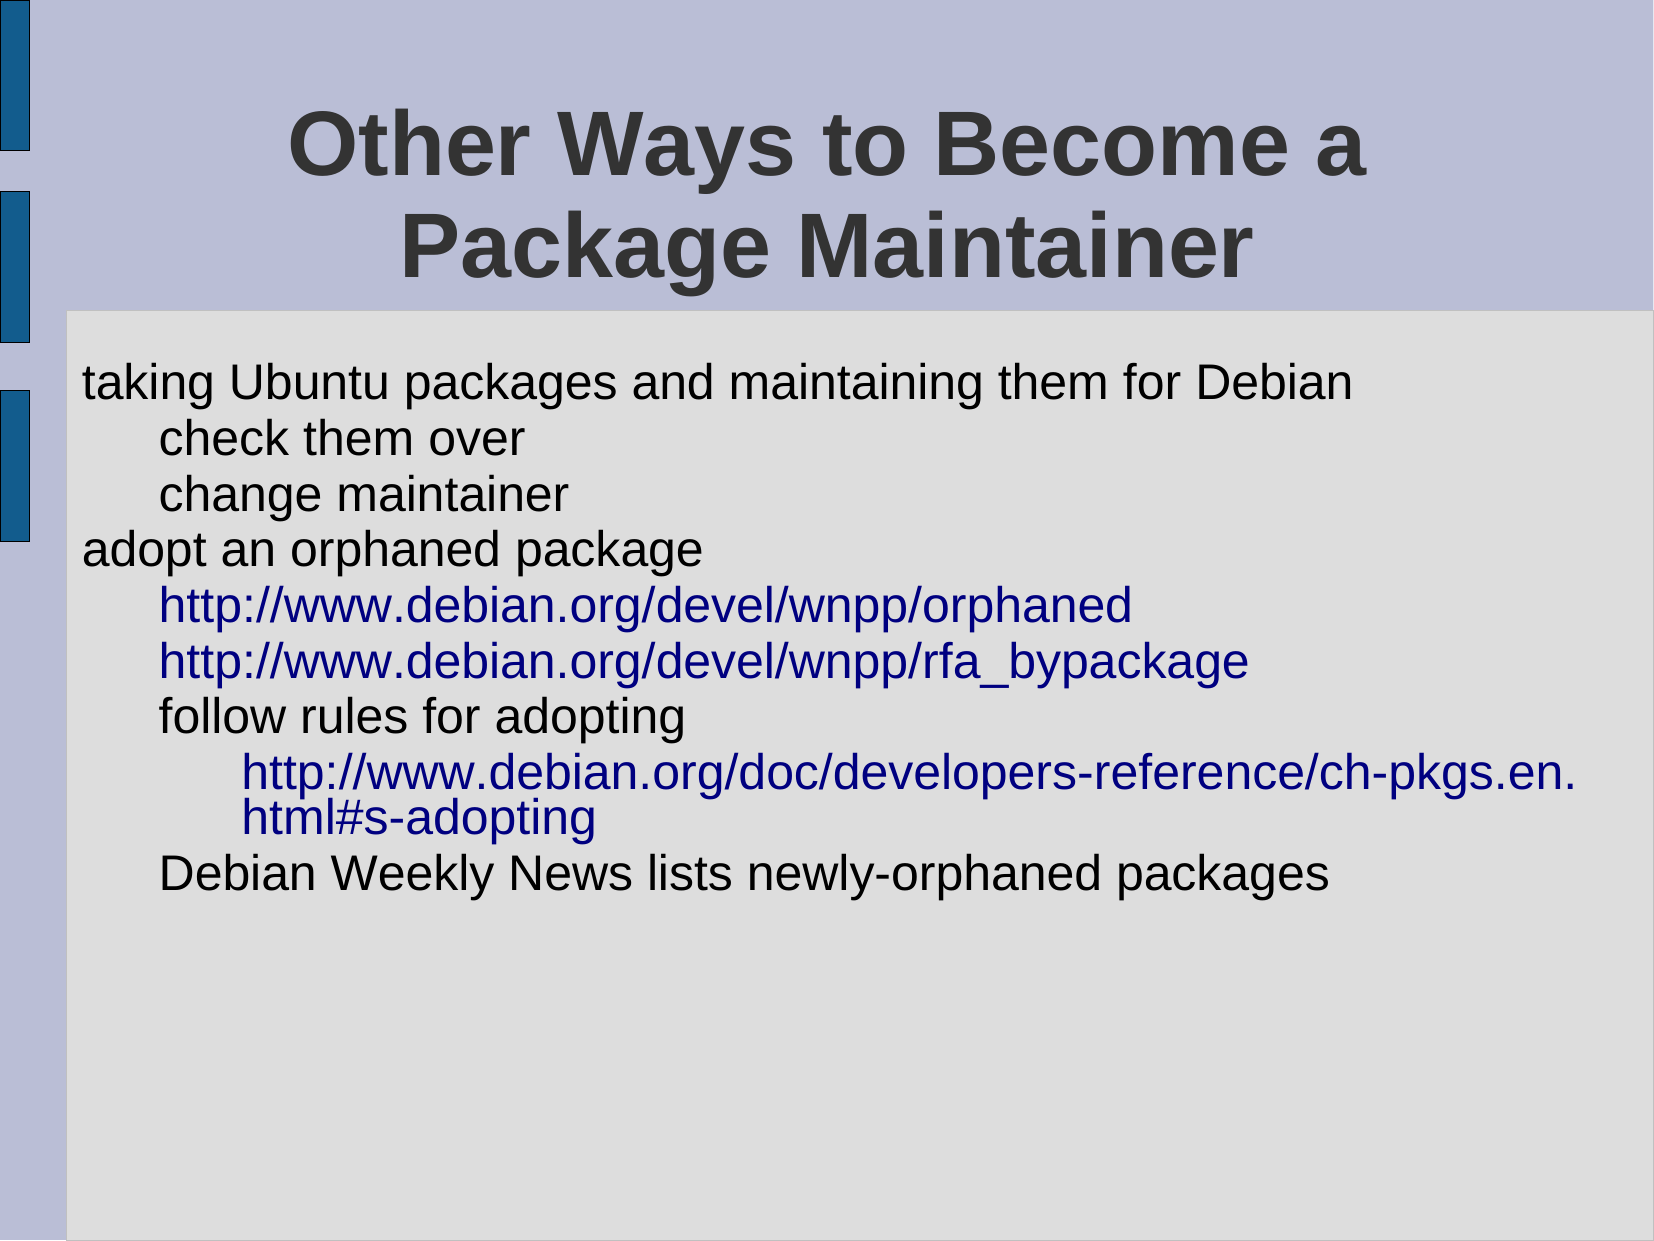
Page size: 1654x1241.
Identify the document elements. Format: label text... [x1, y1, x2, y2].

list taking Ubuntu packages and maintaining them for Debian check them over change maintainer adopt an orphaned package http://www.debian.org/devel/wnpp/orphaned http://www.debian.org/devel/wnpp/rfa_bypackage follow rules for adopting http://www.debian.org/doc/developers-reference/ch-pkgs.en.html#s-adopting Debian Weekly News lists newly-orphaned packages [64, 354, 1595, 1136]
title Other Ways to Become a Package Maintainer [121, 87, 1534, 302]
